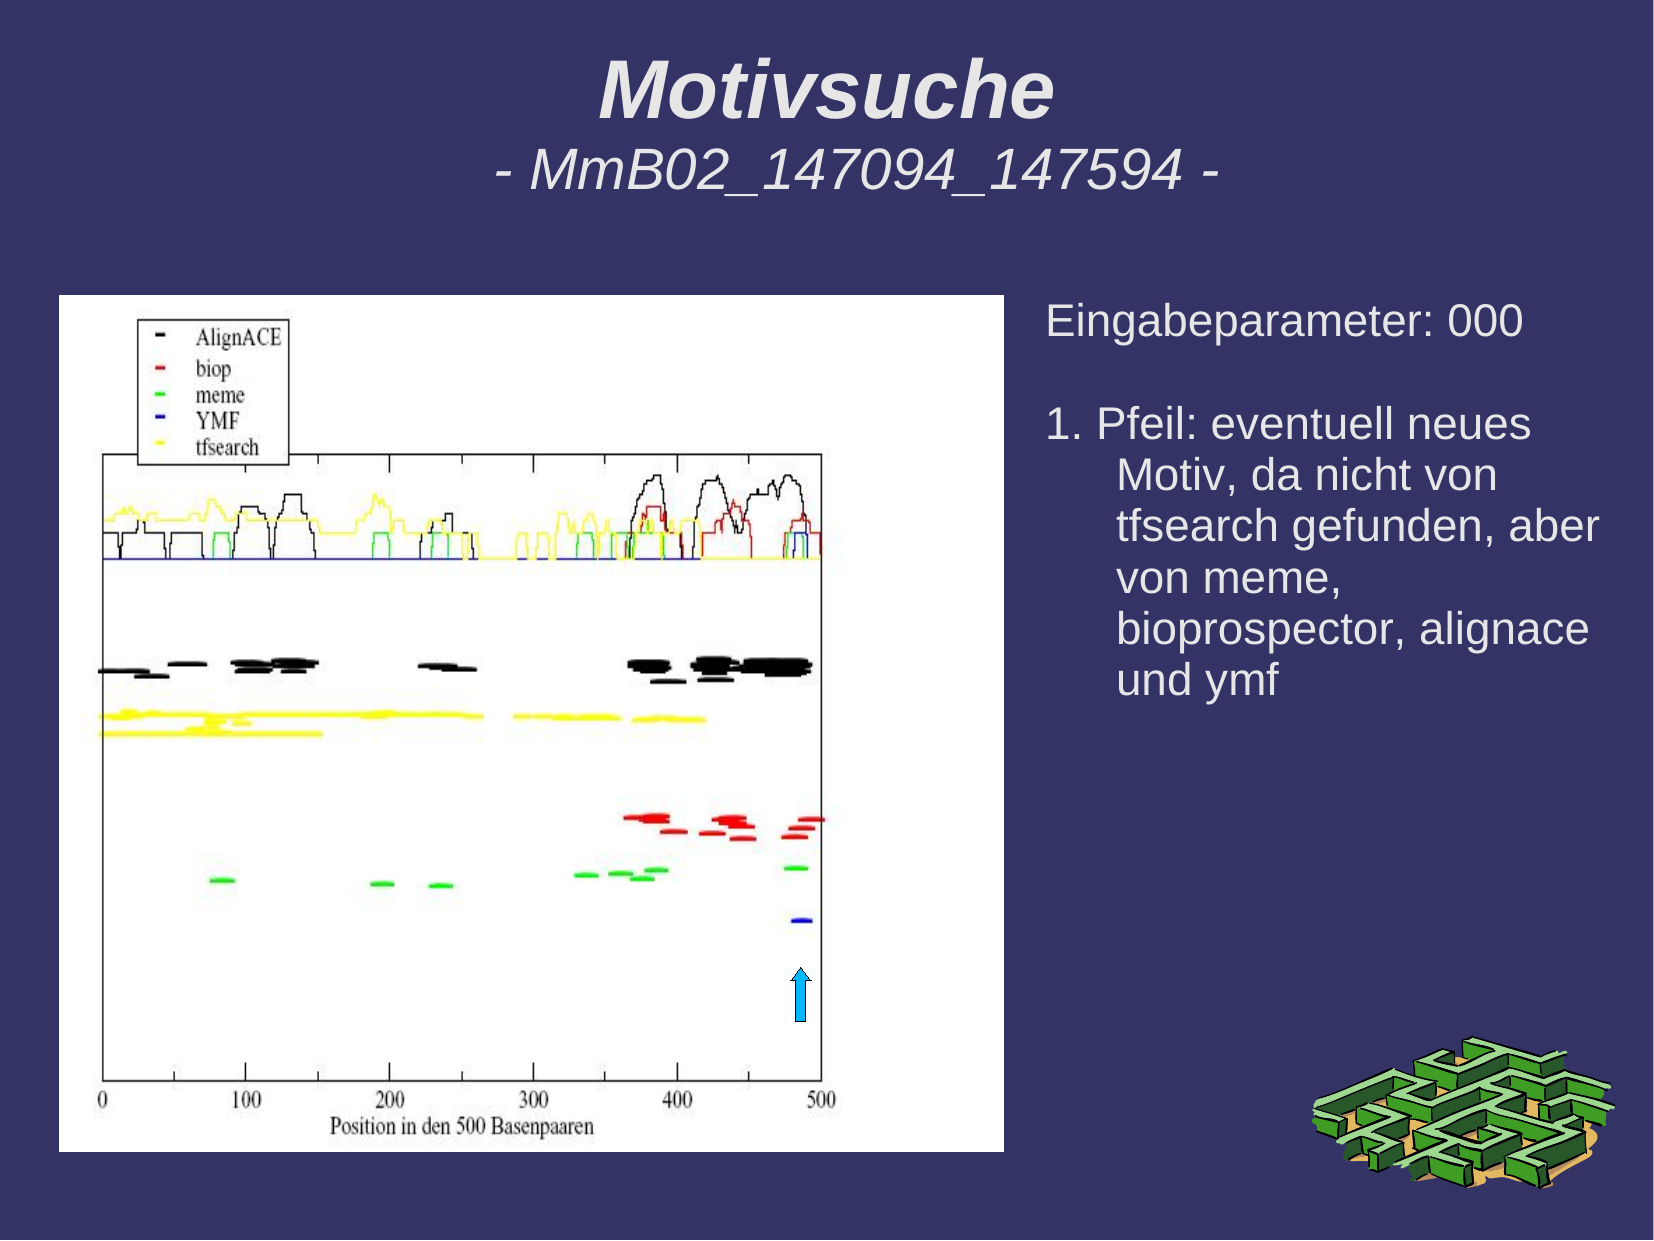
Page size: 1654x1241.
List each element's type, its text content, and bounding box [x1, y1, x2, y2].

title Motivsuche - MmB02_147094_147594 - [121, 19, 1534, 227]
picture [59, 295, 1004, 1152]
text_box [790, 967, 812, 1022]
list Eingabeparameter: 000 1. Pfeil: eventuell neues Motiv, da nicht von tfsearch gefunden, aber von meme, bioprospector, alignace und ymf [1033, 295, 1625, 1147]
